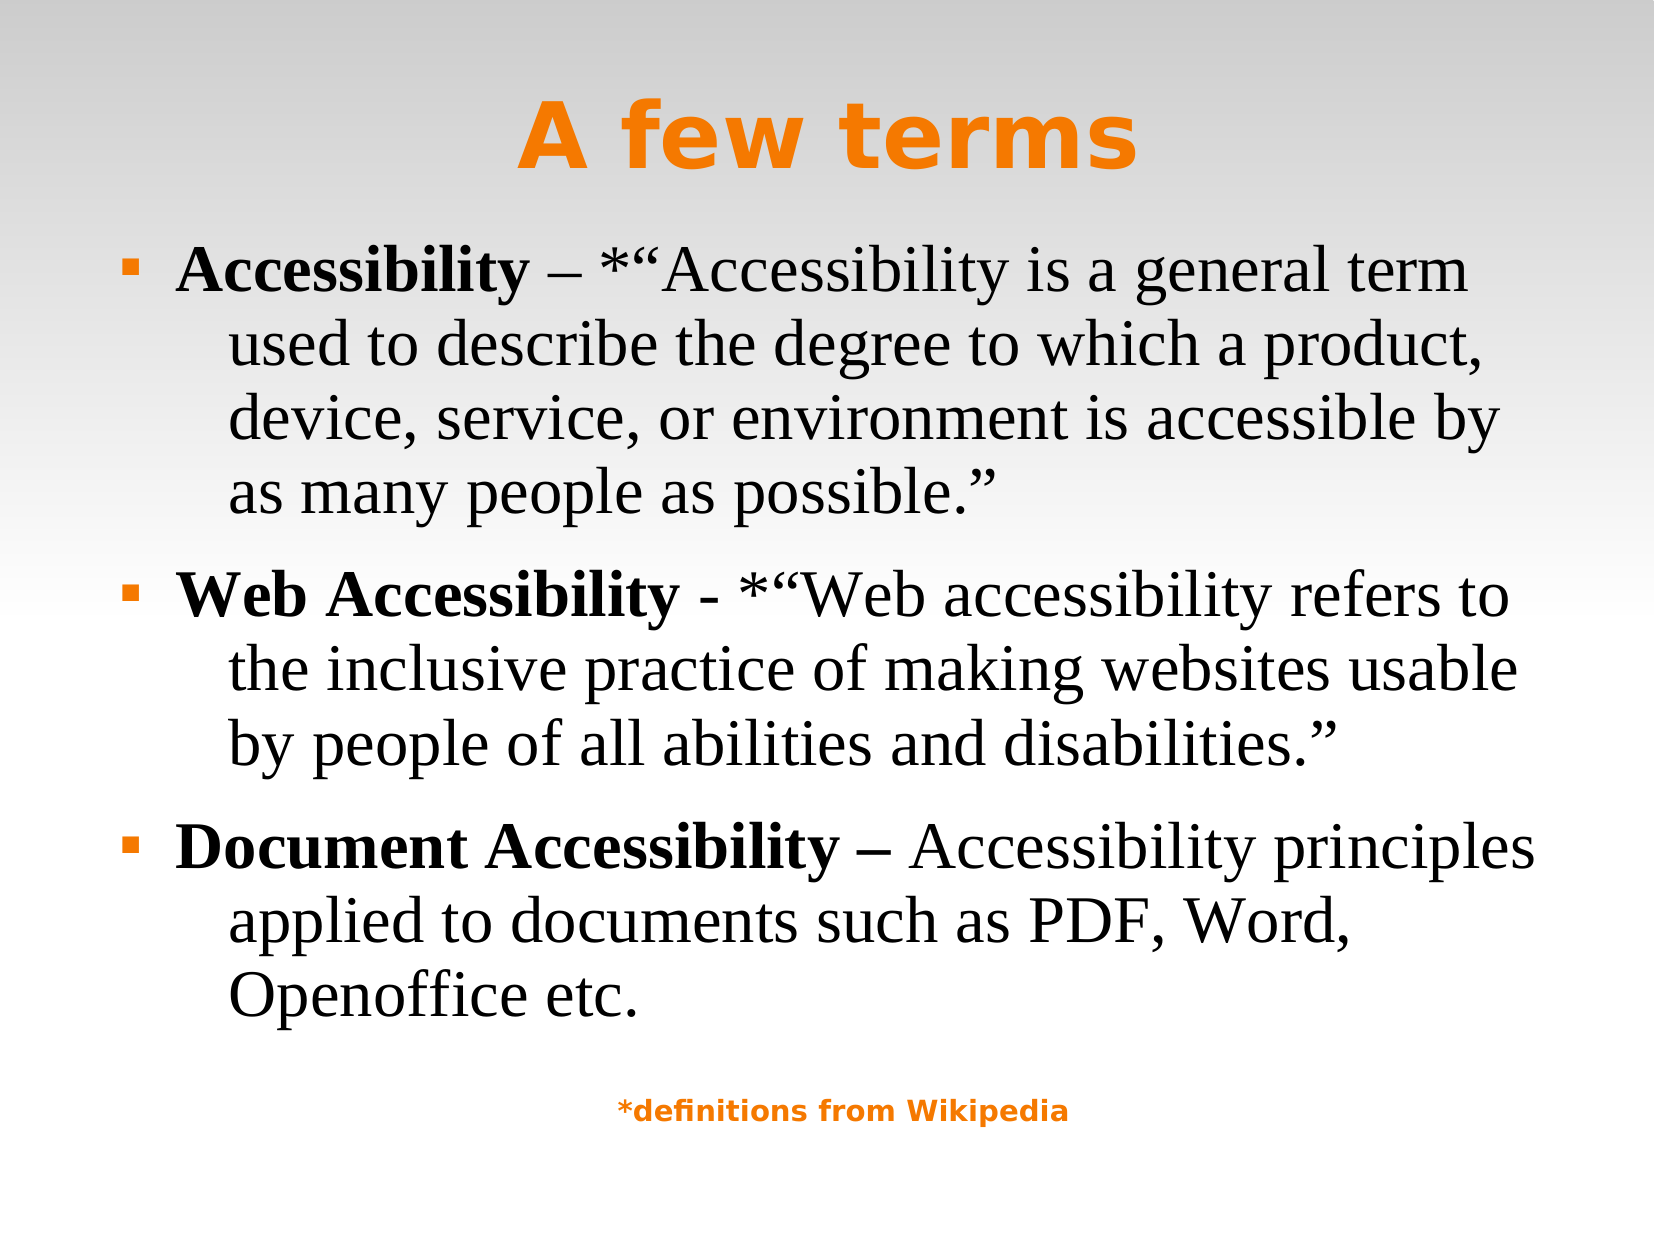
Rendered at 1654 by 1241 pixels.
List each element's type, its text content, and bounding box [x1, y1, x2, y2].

title A few terms [82, 49, 1576, 226]
list Accessibility – *“Accessibility is a general term used to describe the degree to which a product, device, service, or environment is accessible by as many people as possible.” Web Accessibility - *“Web accessibility refers to the inclusive practice of making websites usable by people of all abilities and disabilities.” Document Accessibility – Accessibility principles applied to documents such as PDF, Word, Openoffice etc. [86, 231, 1576, 1051]
title *definitions from Wikipedia [112, 1065, 1576, 1158]
